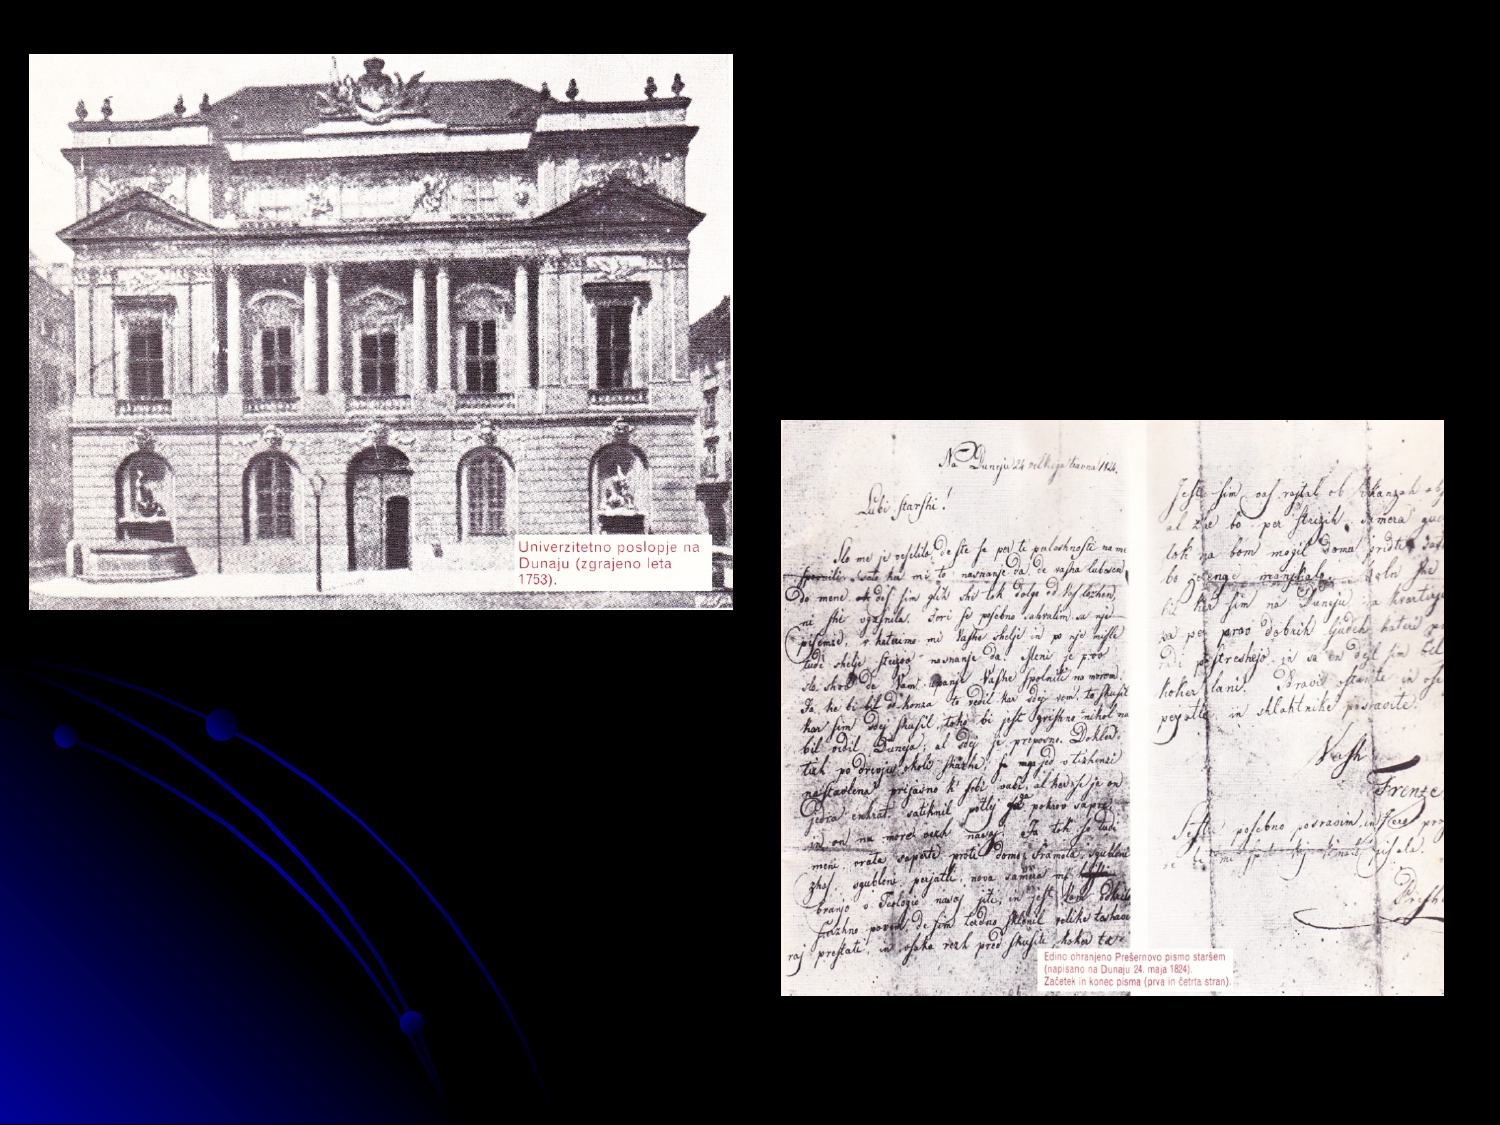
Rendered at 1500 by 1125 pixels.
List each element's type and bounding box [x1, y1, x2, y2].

picture [781, 420, 1444, 996]
picture [29, 54, 733, 610]
